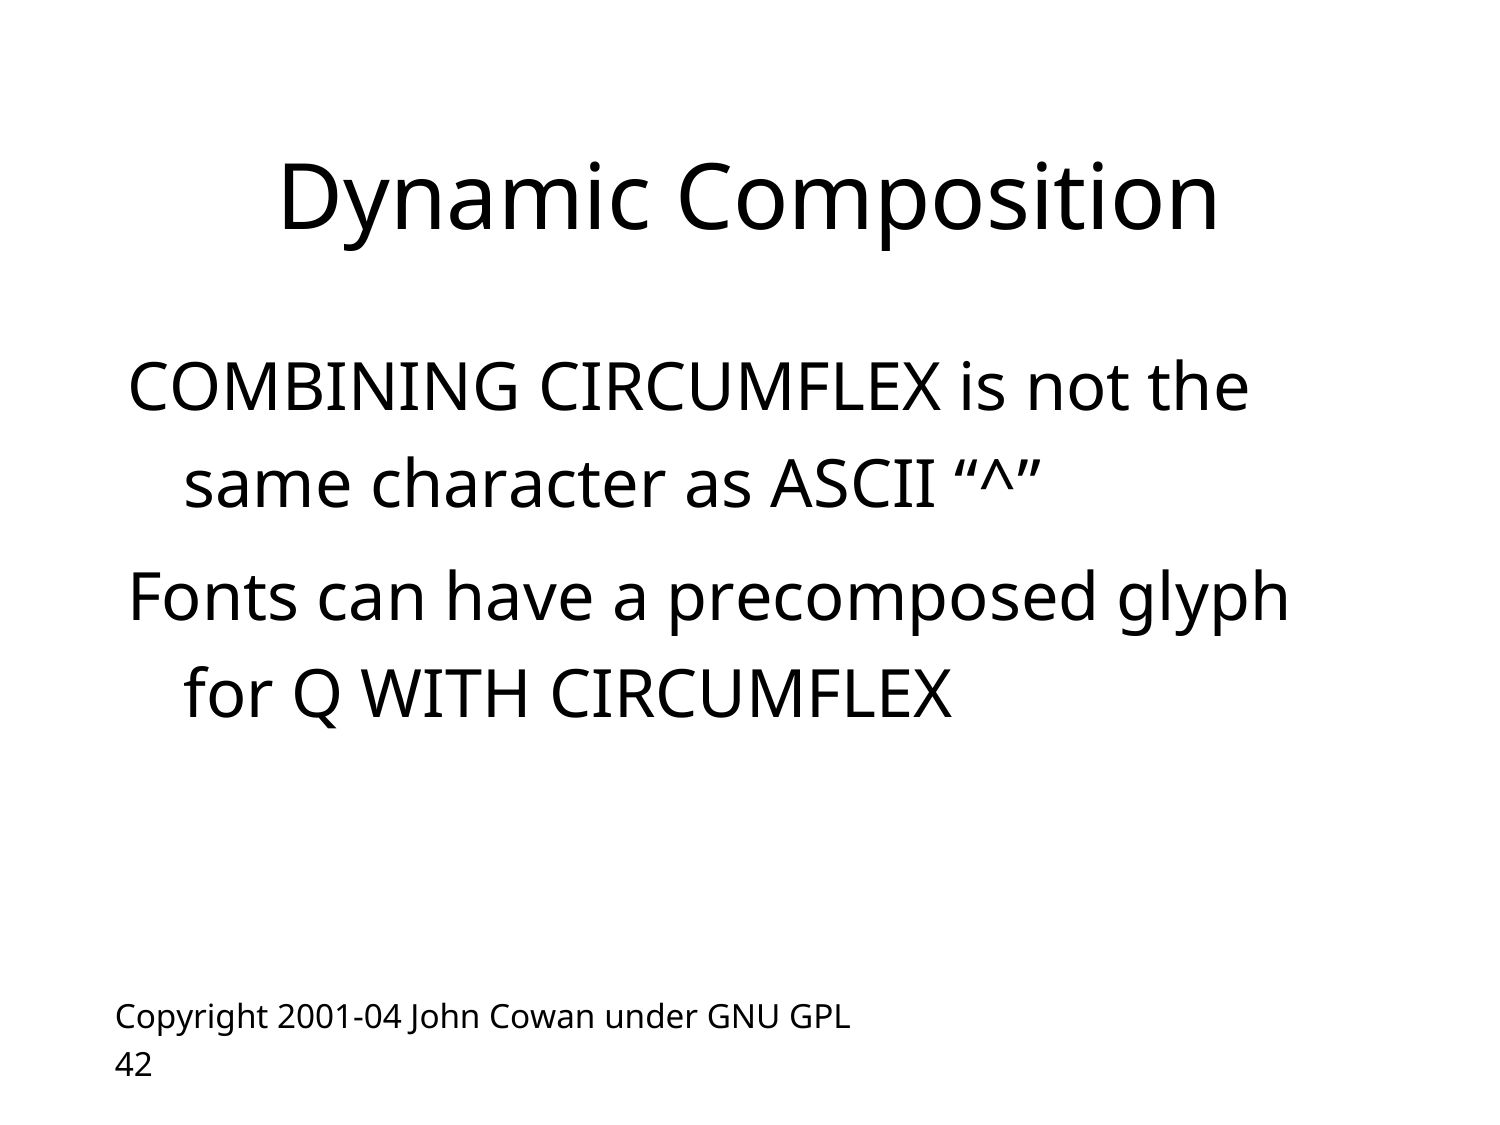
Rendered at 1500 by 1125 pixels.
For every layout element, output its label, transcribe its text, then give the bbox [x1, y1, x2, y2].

title Dynamic Composition [112, 99, 1388, 288]
list COMBINING CIRCUMFLEX is not the same character as ASCII “^” Fonts can have a precomposed glyph for Q WITH CIRCUMFLEX [112, 324, 1388, 814]
